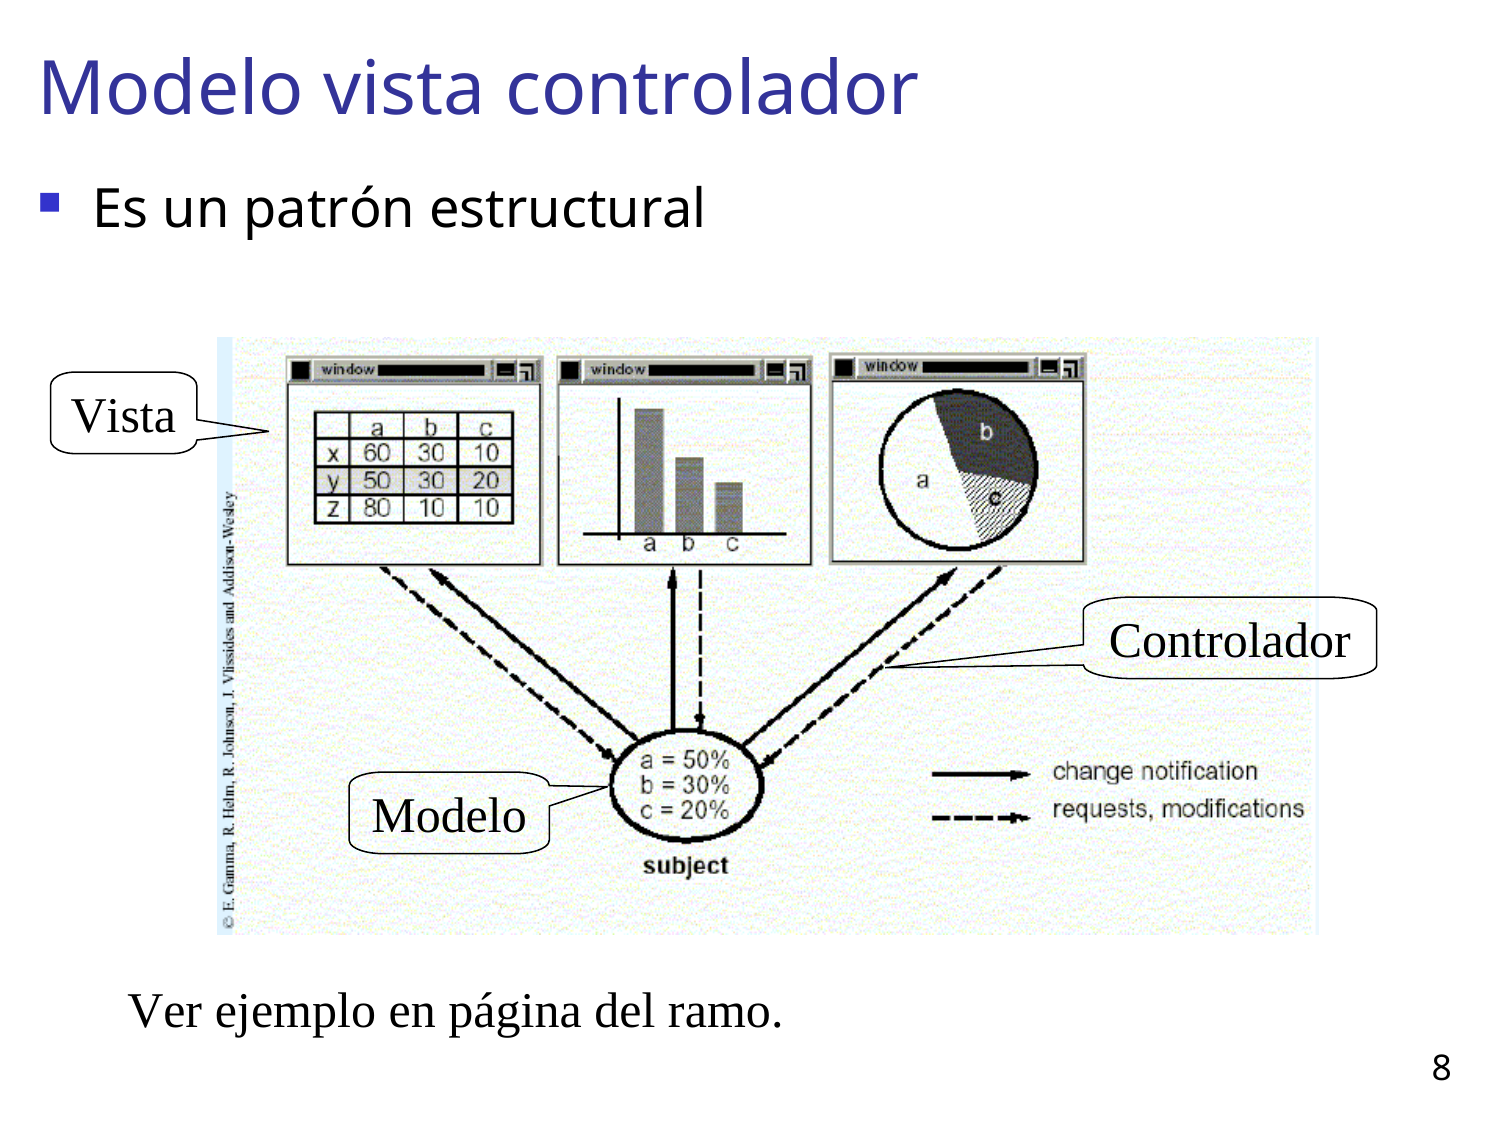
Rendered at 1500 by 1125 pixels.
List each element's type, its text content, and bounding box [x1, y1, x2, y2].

text_box Ver ejemplo en página del ramo. [112, 975, 938, 1047]
text_box Controlador [885, 597, 1377, 679]
title Modelo vista controlador [37, 27, 1466, 143]
chart [217, 337, 1319, 935]
text_box Vista [50, 372, 270, 454]
list Es un patrón estructural [37, 169, 1462, 300]
text_box Modelo [349, 772, 608, 854]
